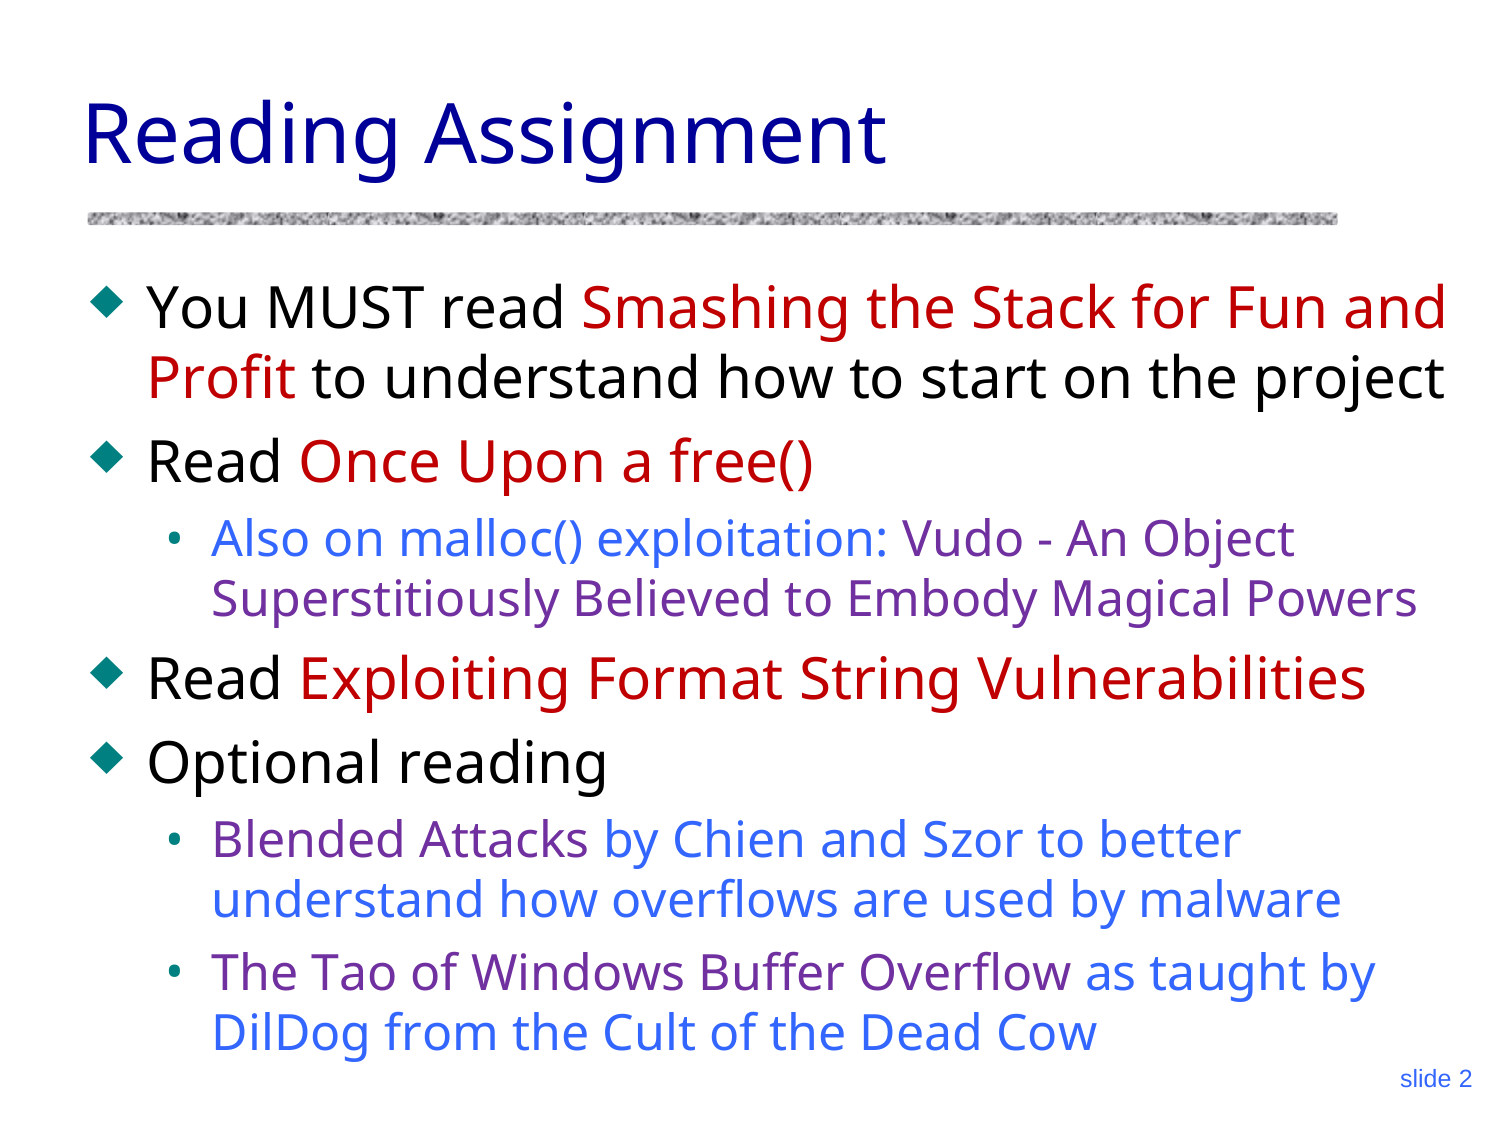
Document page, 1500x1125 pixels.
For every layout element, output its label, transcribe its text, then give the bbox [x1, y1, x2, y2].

title Reading Assignment [66, 37, 1417, 188]
list You MUST read Smashing the Stack for Fun and Profit to understand how to start on the project Read Once Upon a free() Also on malloc() exploitation: Vudo - An Object Superstitiously Believed to Embody Magical Powers Read Exploiting Format String Vulnerabilities Optional reading Blended Attacks by Chien and Szor to better understand how overflows are used by malware The Tao of Windows Buffer Overflow as taught by DilDog from the Cult of the Dead Cow [75, 262, 1488, 1101]
picture [87, 212, 1338, 226]
